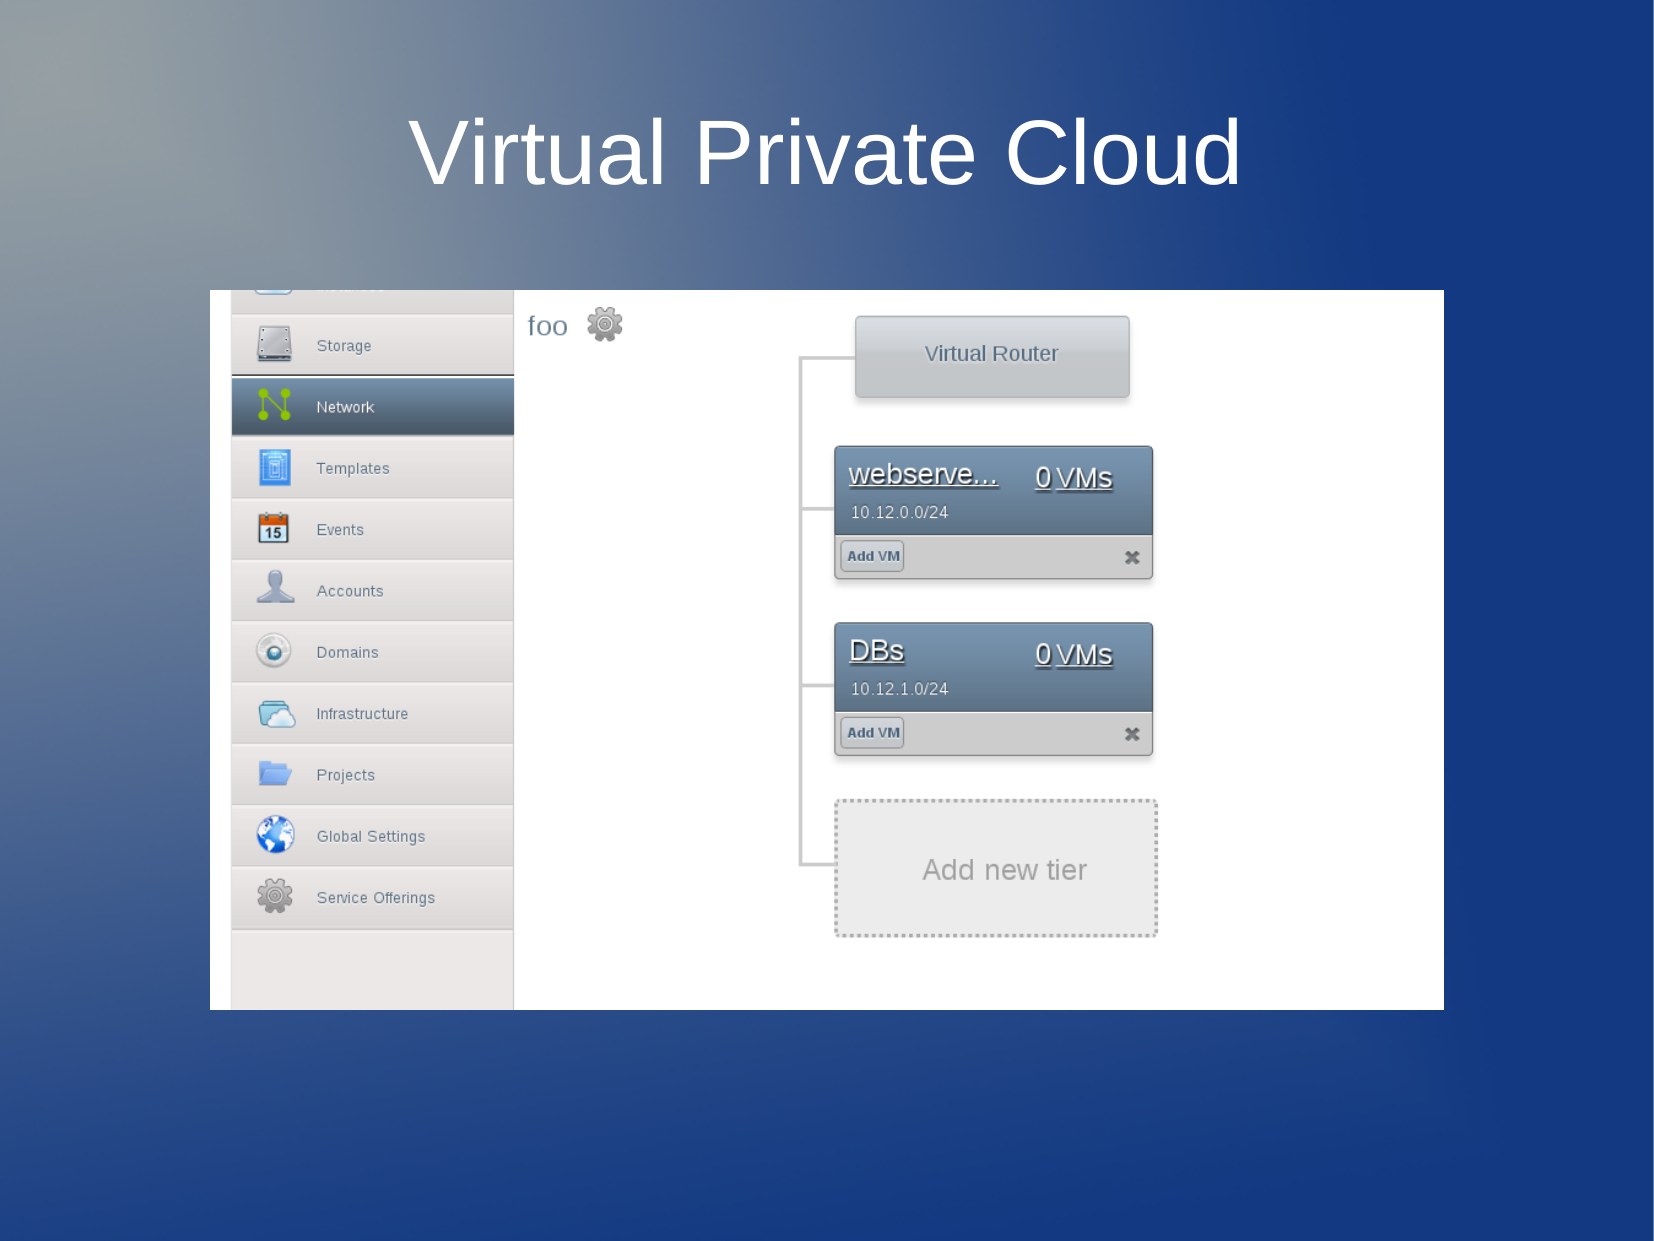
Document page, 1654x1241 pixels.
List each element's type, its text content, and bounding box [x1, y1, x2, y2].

picture [0, 0, 1654, 1241]
title Virtual Private Cloud [82, 49, 1571, 257]
